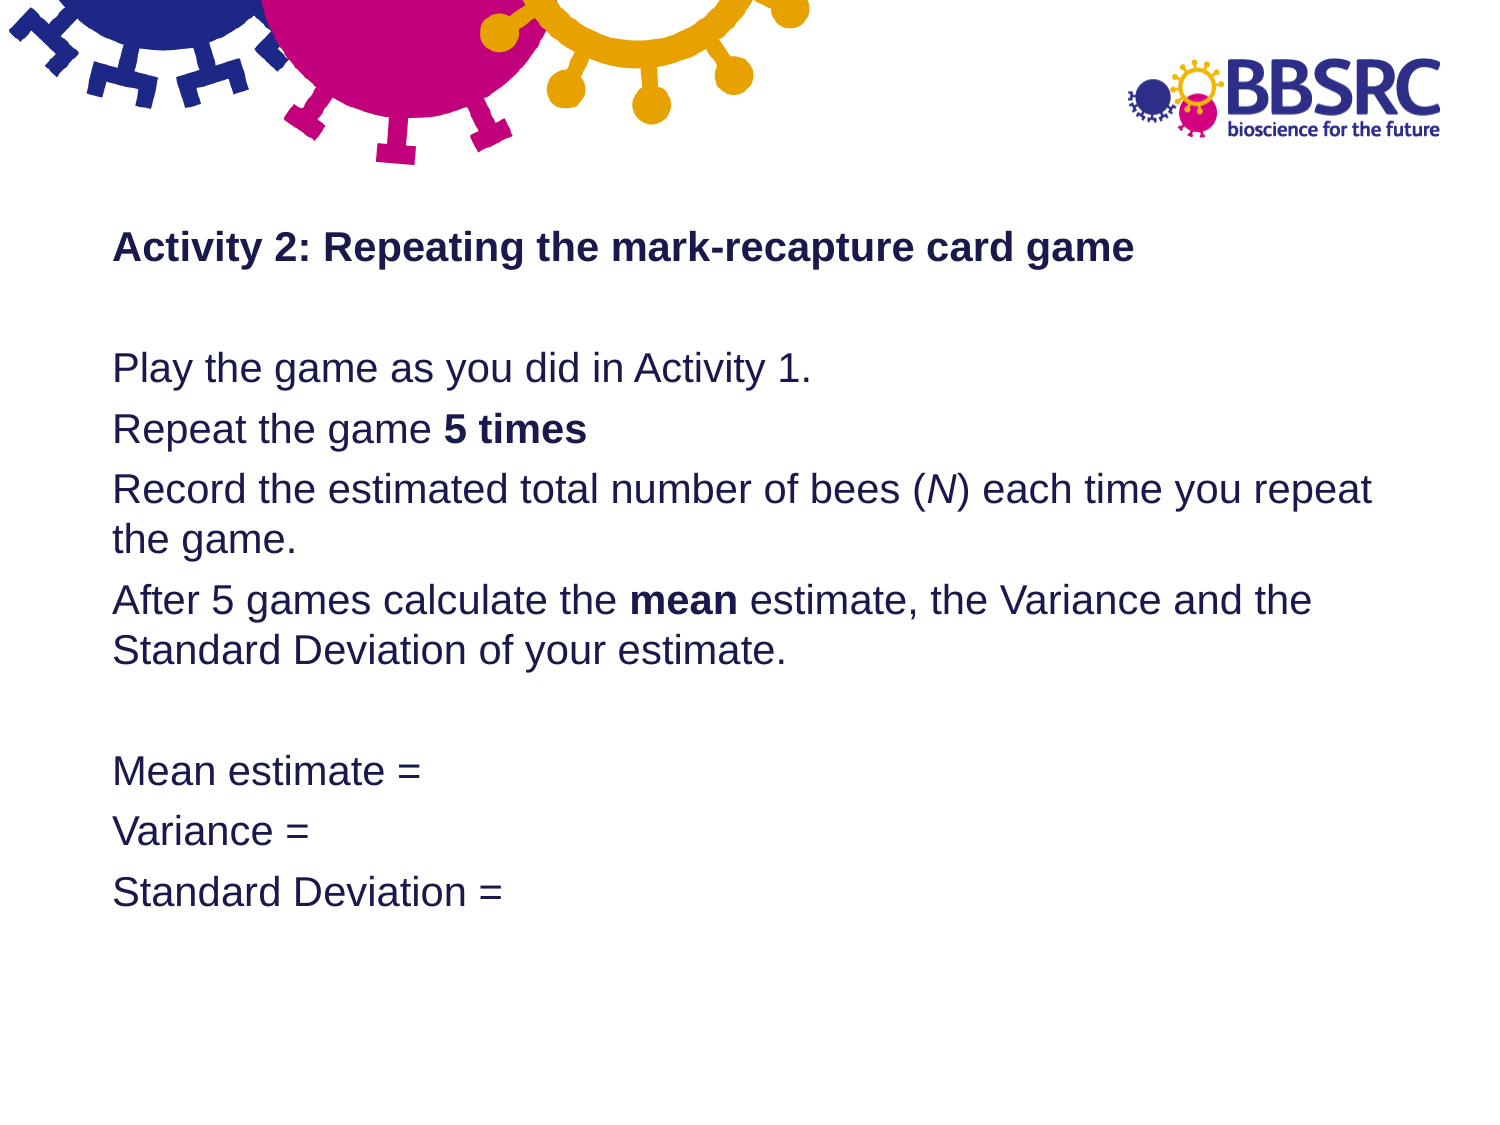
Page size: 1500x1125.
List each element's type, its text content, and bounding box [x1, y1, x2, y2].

list Activity 2: Repeating the mark-recapture card game Play the game as you did in Activity 1. Repeat the game 5 times Record the estimated total number of bees (N) each time you repeat the game. After 5 games calculate the mean estimate, the Variance and the Standard Deviation of your estimate. Mean estimate = Variance = Standard Deviation = [112, 219, 1377, 1012]
